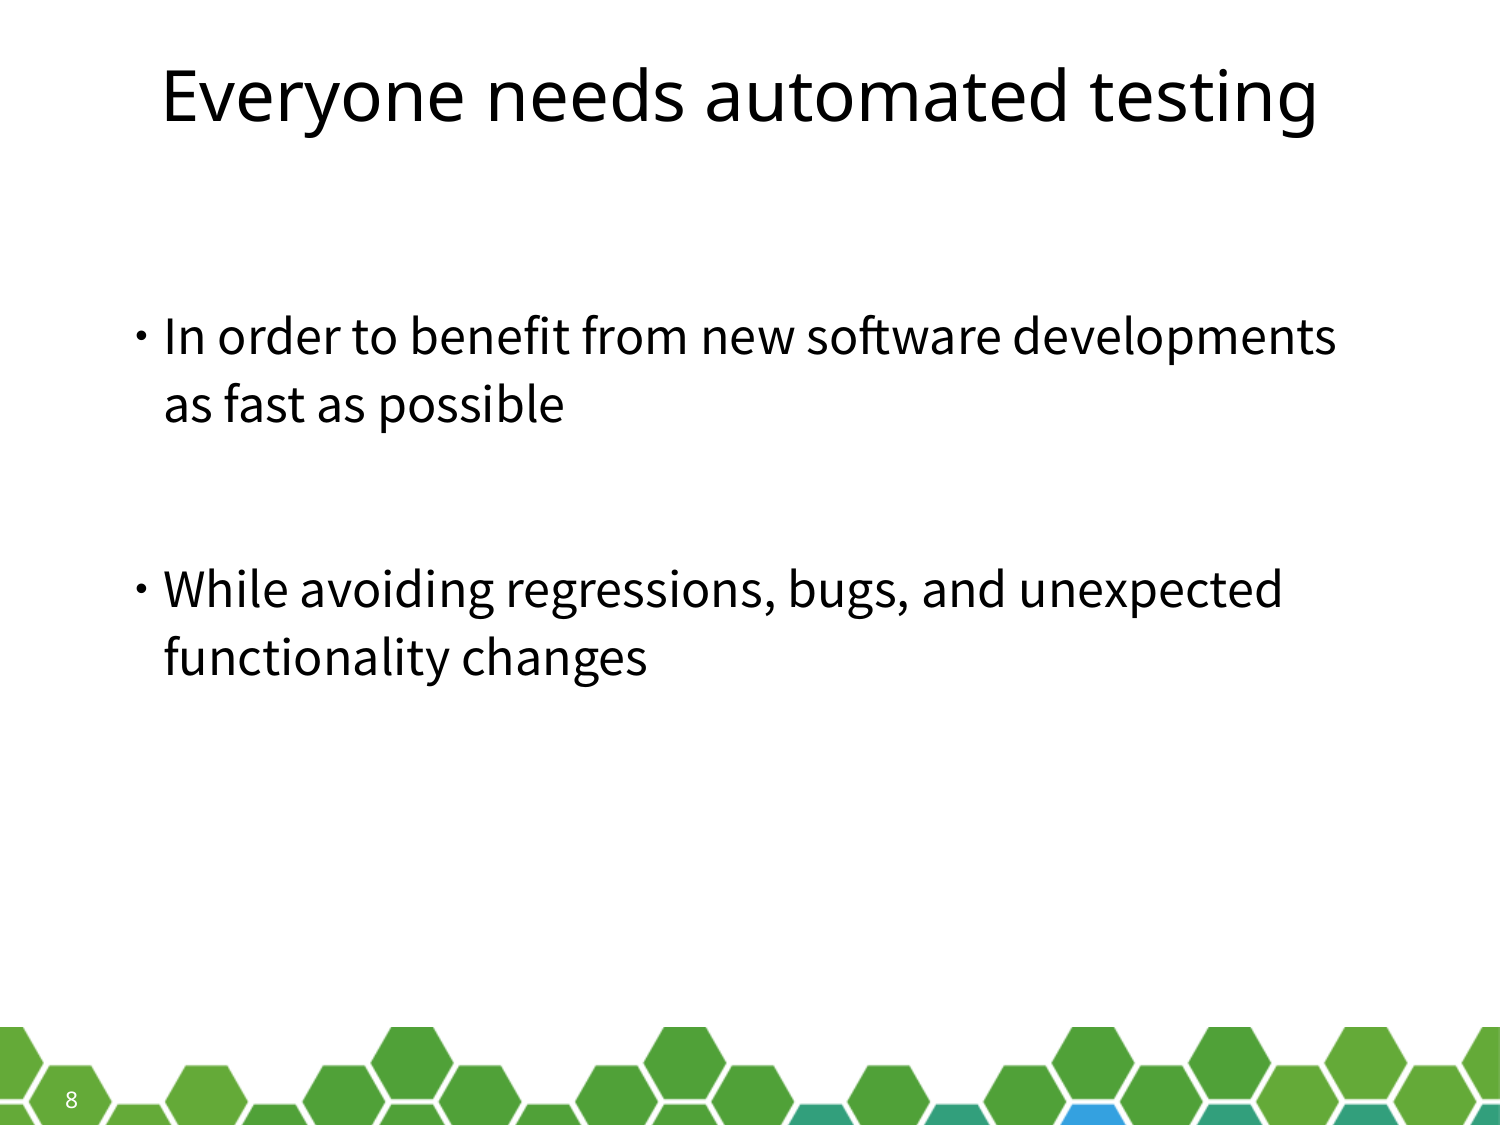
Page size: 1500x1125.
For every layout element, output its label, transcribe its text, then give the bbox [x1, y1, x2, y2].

title Everyone needs automated testing [135, 12, 1372, 175]
picture [0, 1027, 1500, 1125]
list In order to benefit from new software developments as fast as possible While avoiding regressions, bugs, and unexpected functionality changes [135, 208, 1372, 862]
